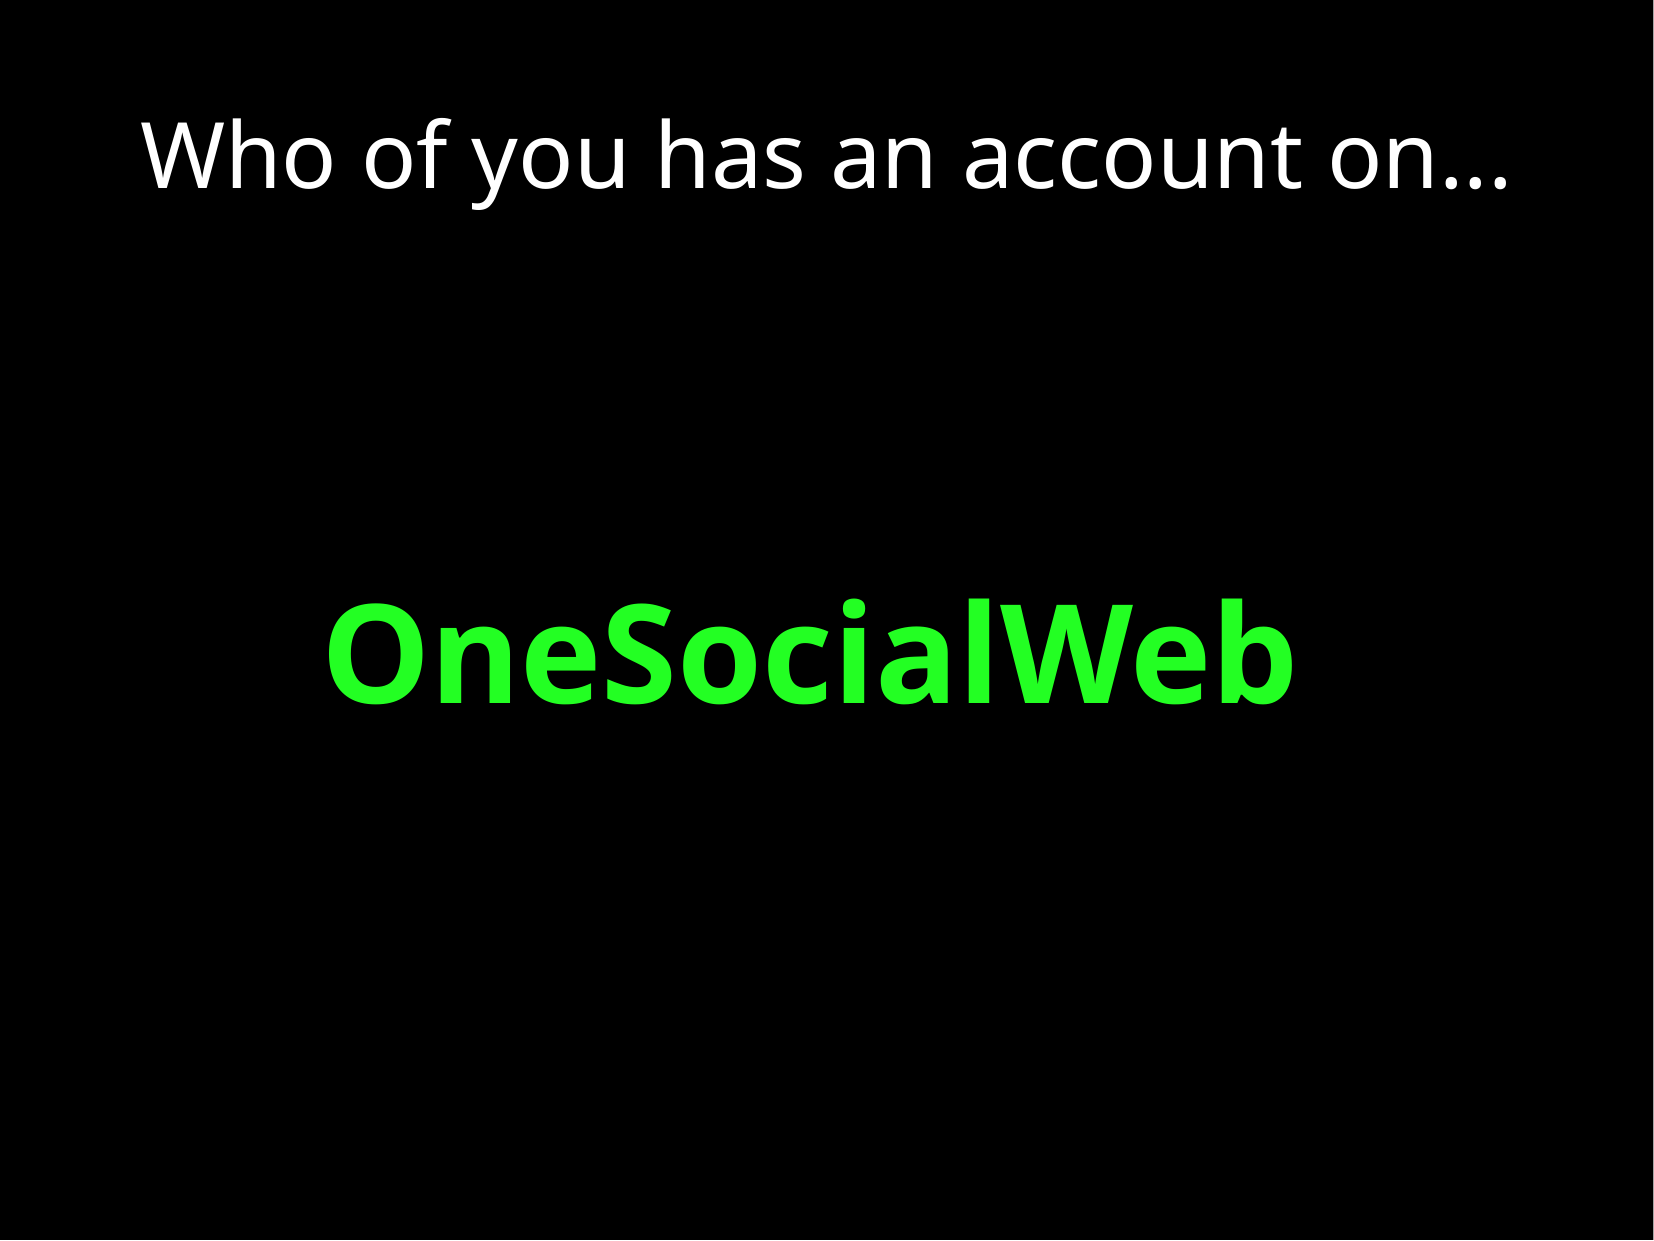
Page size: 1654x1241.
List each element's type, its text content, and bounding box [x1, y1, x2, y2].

title Who of you has an account on... [82, 49, 1571, 257]
list OneSocialWeb [82, 290, 1538, 1010]
